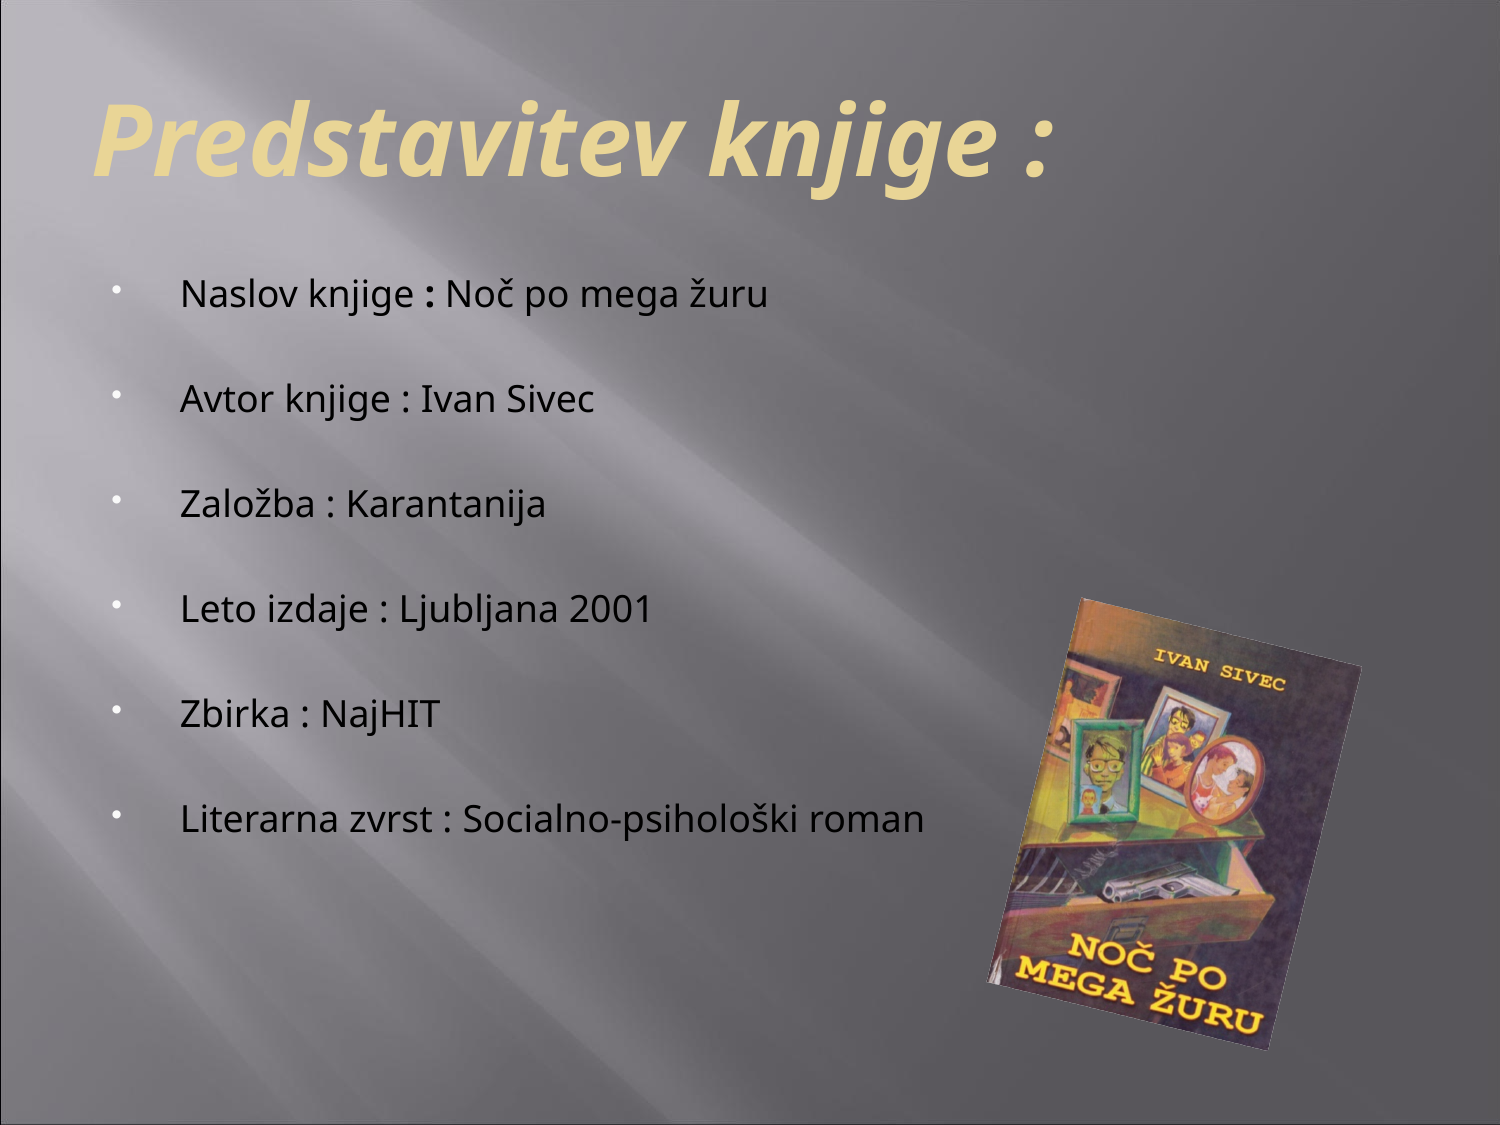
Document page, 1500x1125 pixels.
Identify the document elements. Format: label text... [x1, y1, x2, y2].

list Naslov knjige : Noč po mega žuru Avtor knjige : Ivan Sivec Založba : Karantanija Leto izdaje : Ljubljana 2001 Zbirka : NajHIT Literarna zvrst : Socialno-psihološki roman [75, 262, 1425, 1035]
picture [0, 0, 1500, 1125]
title Predstavitev knjige : [76, 42, 1427, 231]
